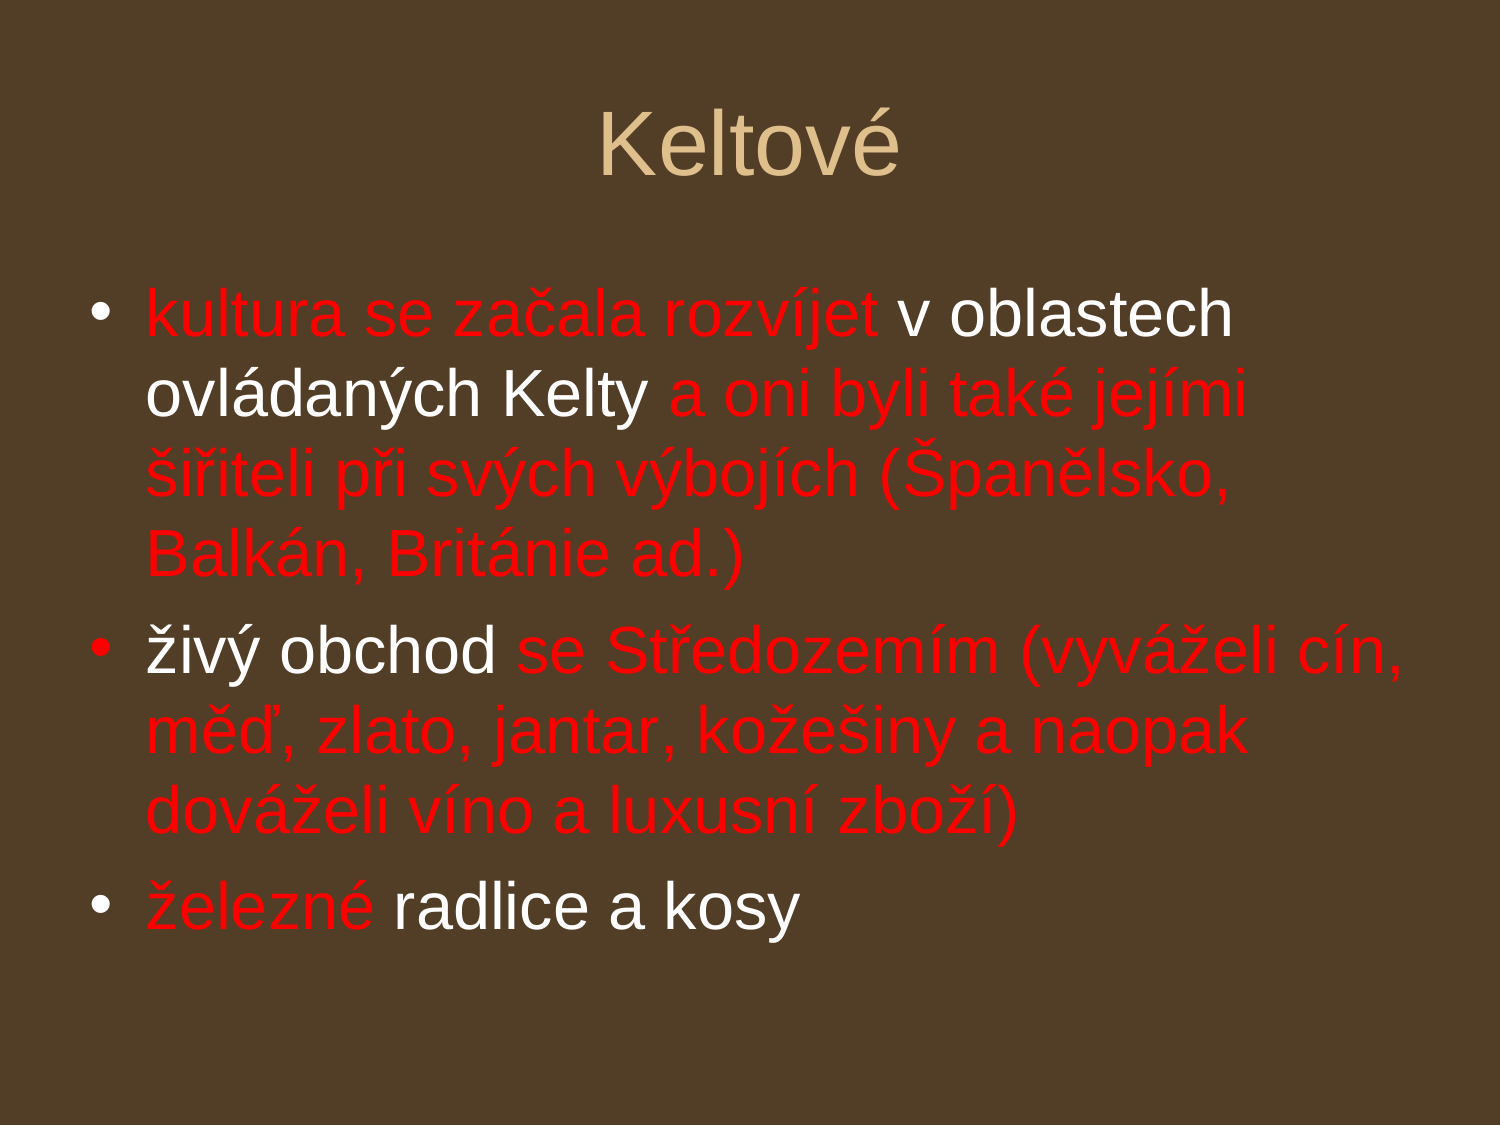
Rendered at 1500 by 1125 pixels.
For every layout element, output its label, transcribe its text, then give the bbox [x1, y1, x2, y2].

title Keltové [75, 45, 1426, 233]
list kultura se začala rozvíjet v oblastech ovládaných Kelty a oni byli také jejími šiřiteli při svých výbojích (Španělsko, Balkán, Británie ad.) živý obchod se Středozemím (vyváželi cín, měď, zlato, jantar, kožešiny a naopak dováželi víno a luxusní zboží) železné radlice a kosy [75, 262, 1426, 1005]
